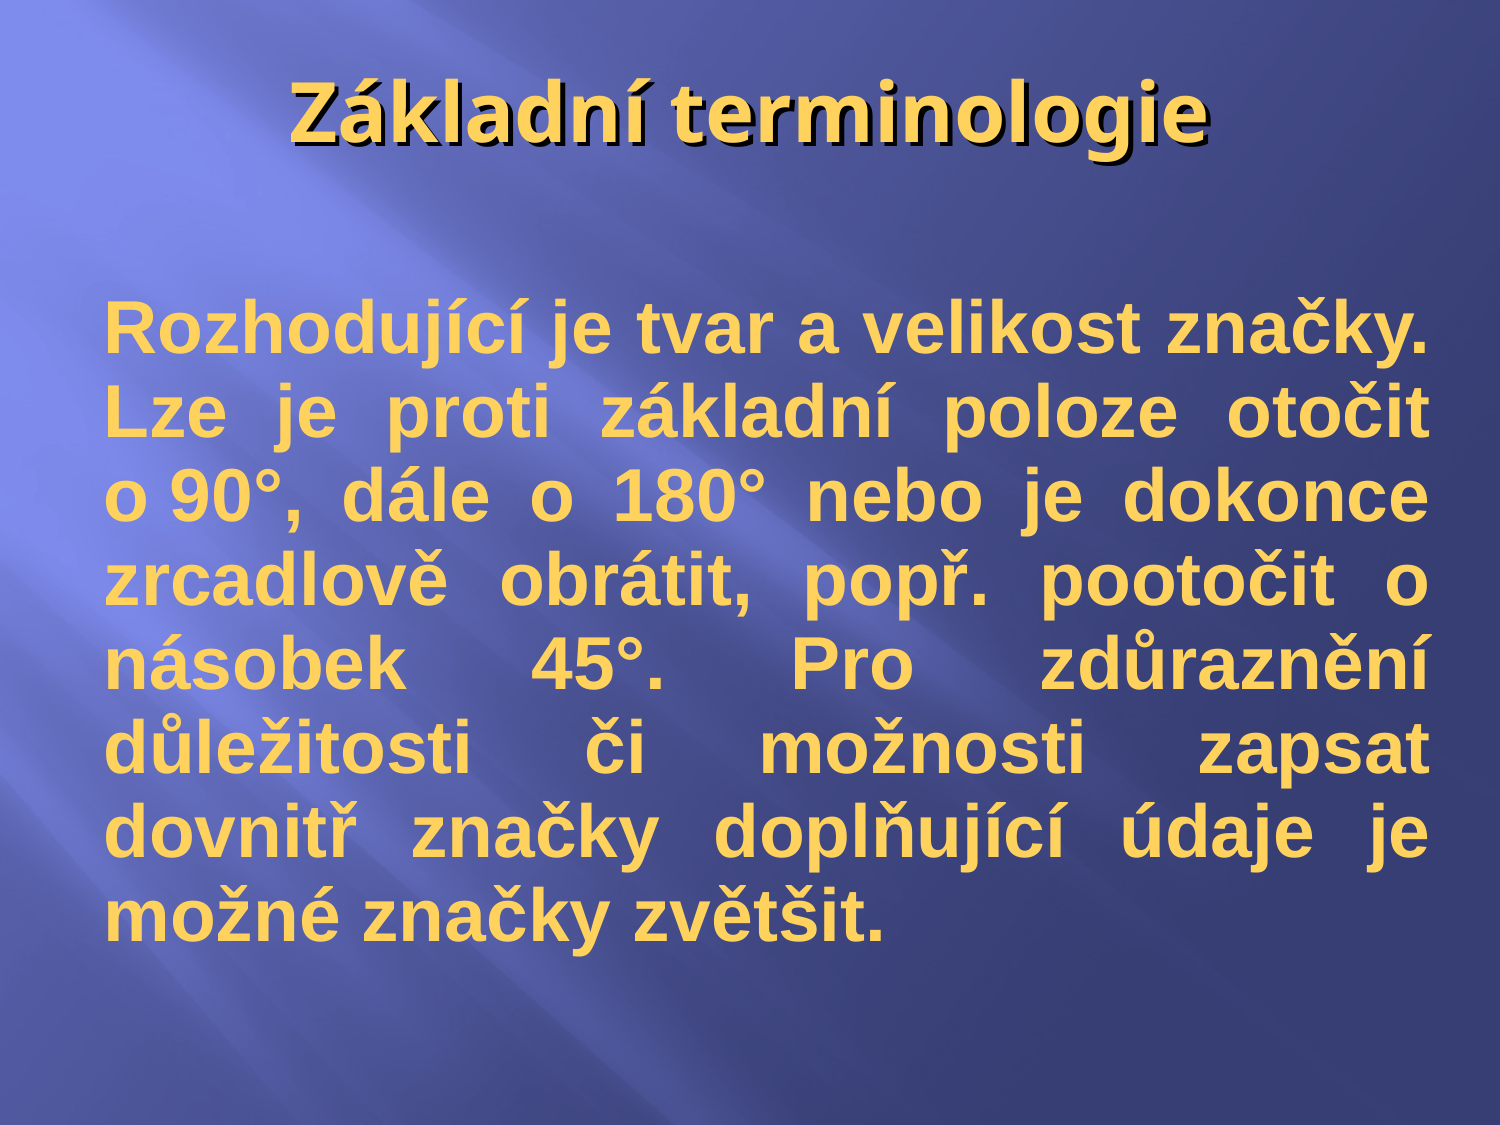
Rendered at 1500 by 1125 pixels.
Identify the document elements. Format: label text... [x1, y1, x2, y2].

title Základní terminologie [75, 45, 1426, 173]
text_box Rozhodující je tvar a velikost značky. Lze je proti základní poloze otočit o 90°, dále o 180° nebo je dokonce zrcadlově obrátit, popř. pootočit o násobek 45°. Pro zdůraznění důležitosti či možnosti zapsat dovnitř značky doplňující údaje je možné značky zvětšit. [88, 196, 1447, 1047]
